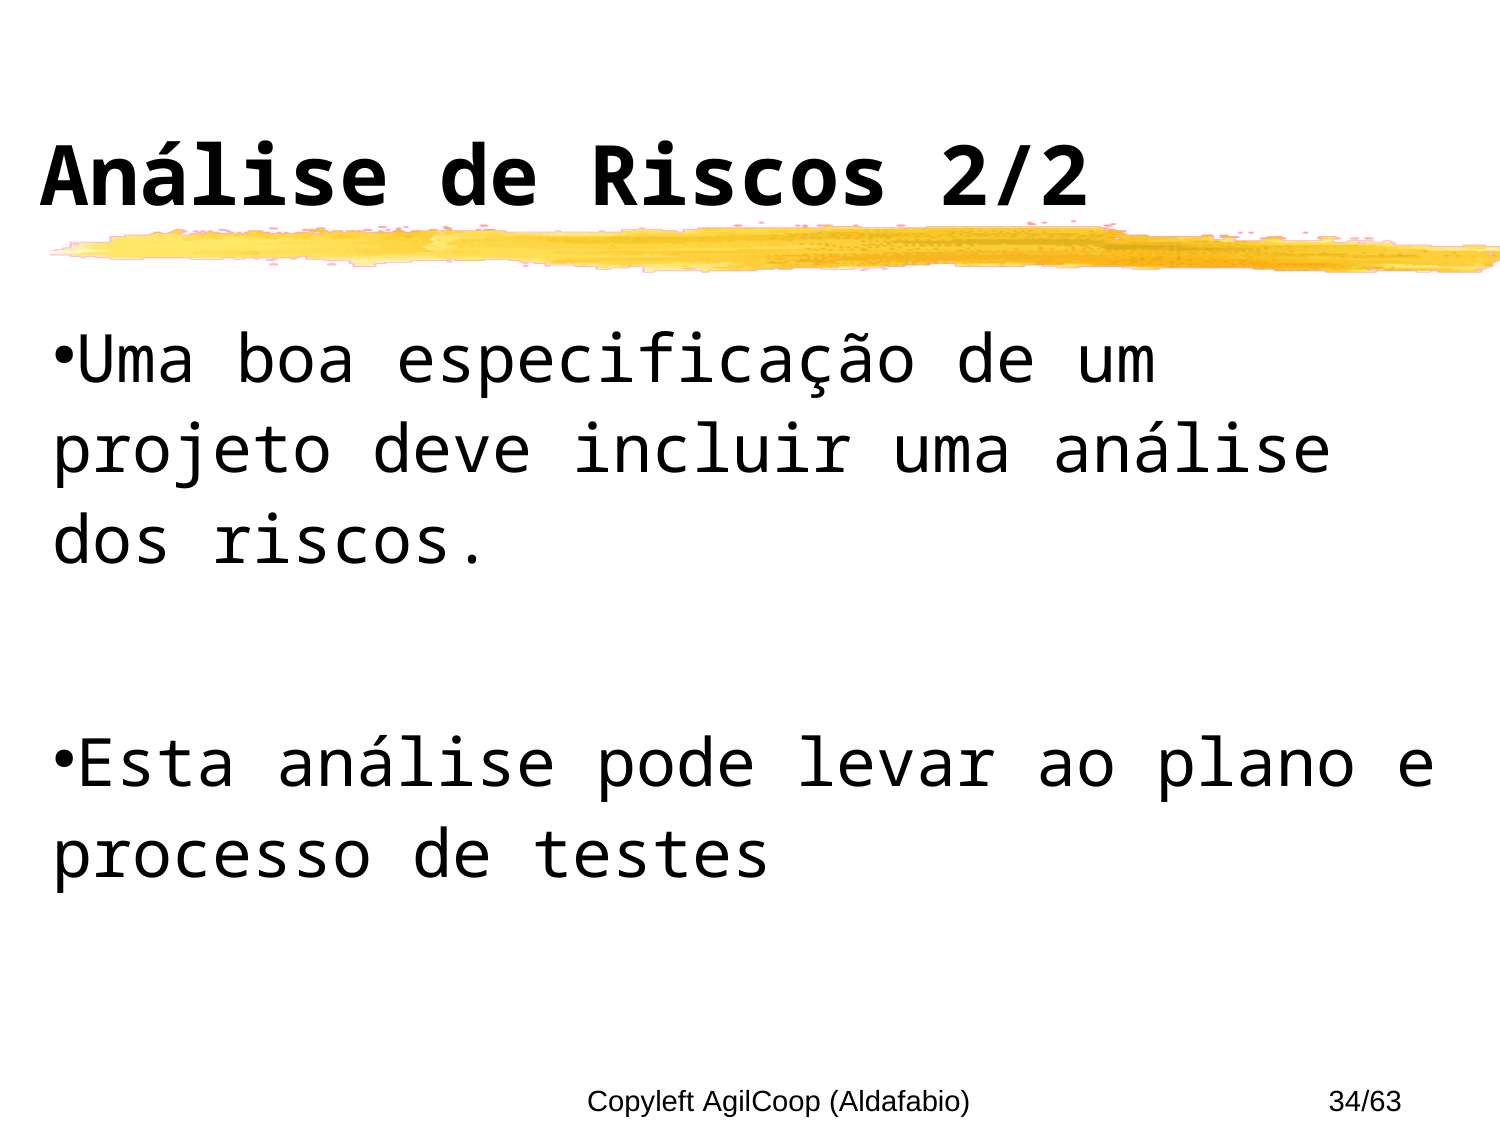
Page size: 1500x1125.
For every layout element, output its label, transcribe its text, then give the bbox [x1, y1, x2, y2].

picture [50, 215, 1500, 284]
list Uma boa especificação de um projeto deve incluir uma análise dos riscos. Esta análise pode levar ao plano e processo de testes [37, 303, 1463, 988]
title Análise de Riscos 2/2 [24, 74, 1488, 238]
